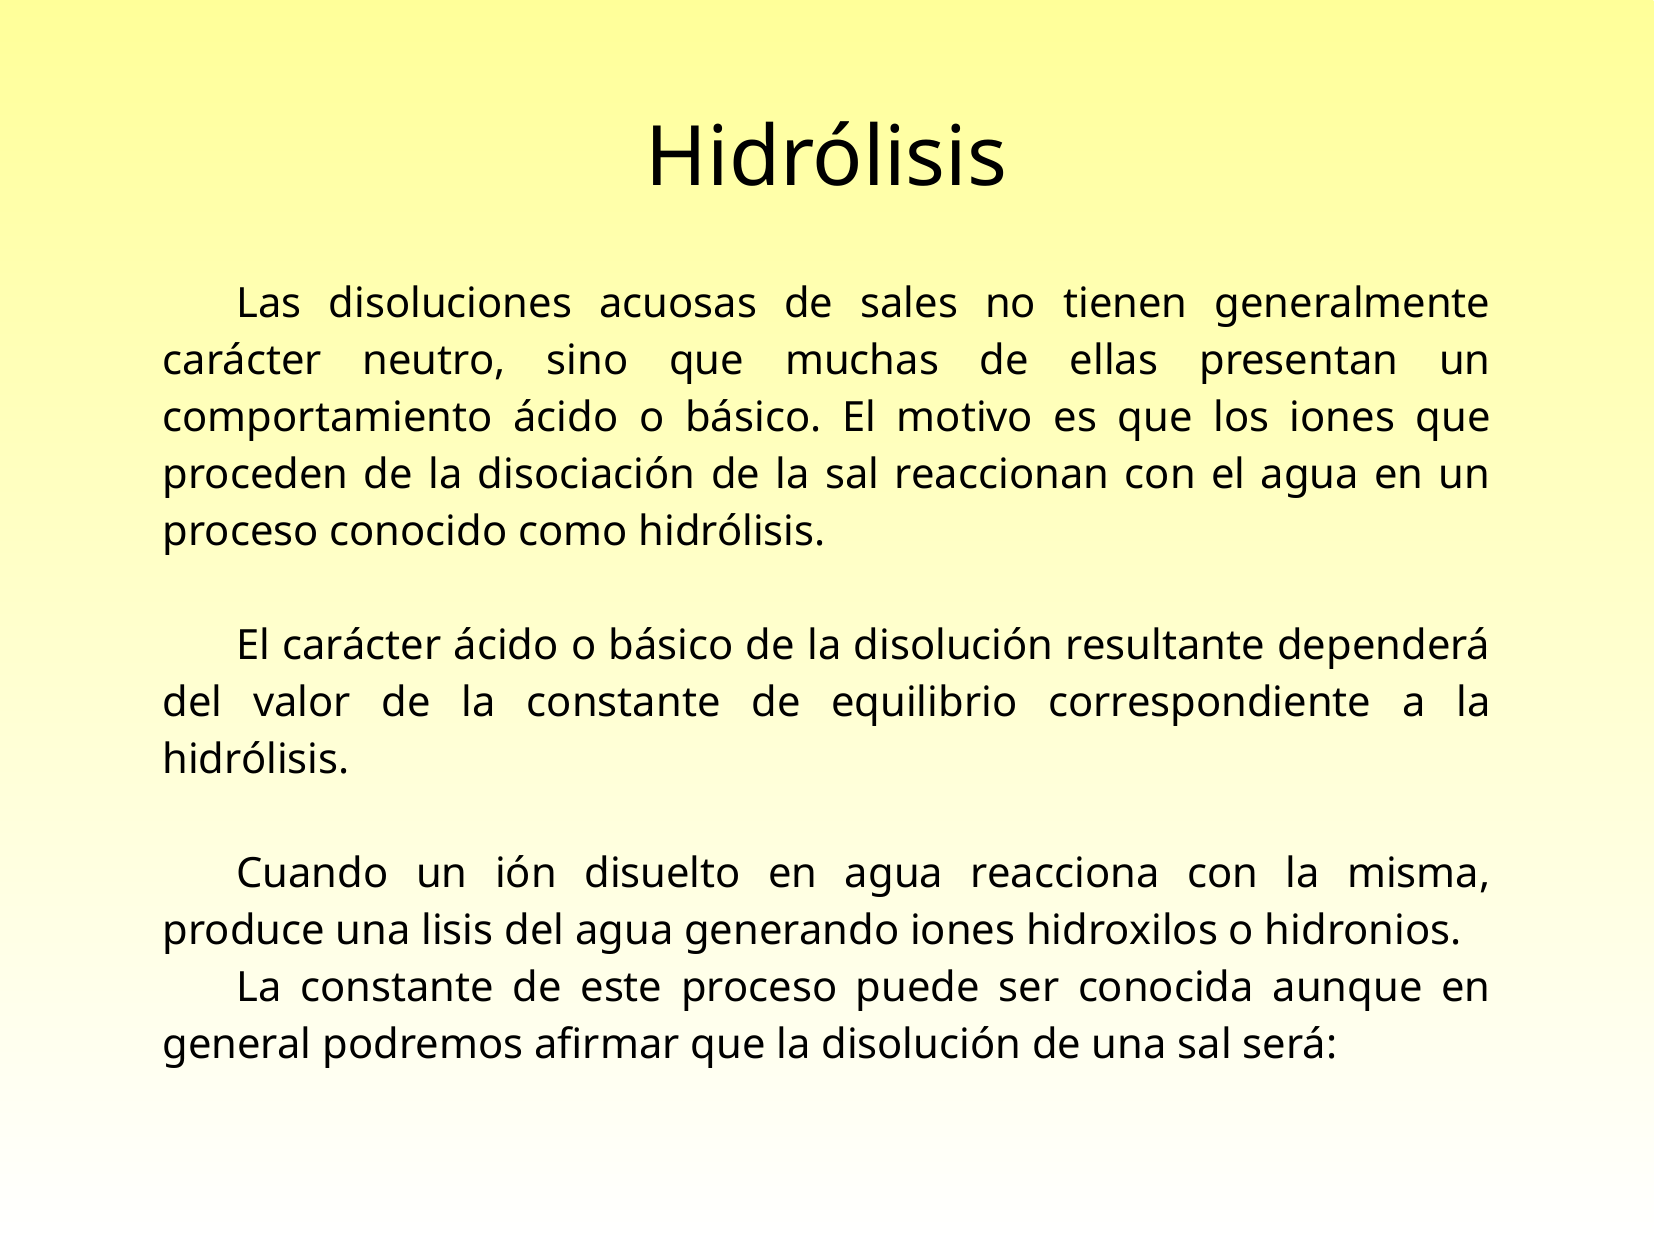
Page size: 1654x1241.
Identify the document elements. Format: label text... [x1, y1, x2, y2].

text_box Las disoluciones acuosas de sales no tienen generalmente carácter neutro, sino que muchas de ellas presentan un comportamiento ácido o básico. El motivo es que los iones que proceden de la disociación de la sal reaccionan con el agua en un proceso conocido como hidrólisis. El carácter ácido o básico de la disolución resultante dependerá del valor de la constante de equilibrio correspondiente a la hidrólisis. Cuando un ión disuelto en agua reacciona con la misma, produce una lisis del agua generando iones hidroxilos o hidronios. La constante de este proceso puede ser conocida aunque en general podremos afirmar que la disolución de una sal será: [147, 265, 1506, 981]
title Hidrólisis [82, 56, 1571, 250]
